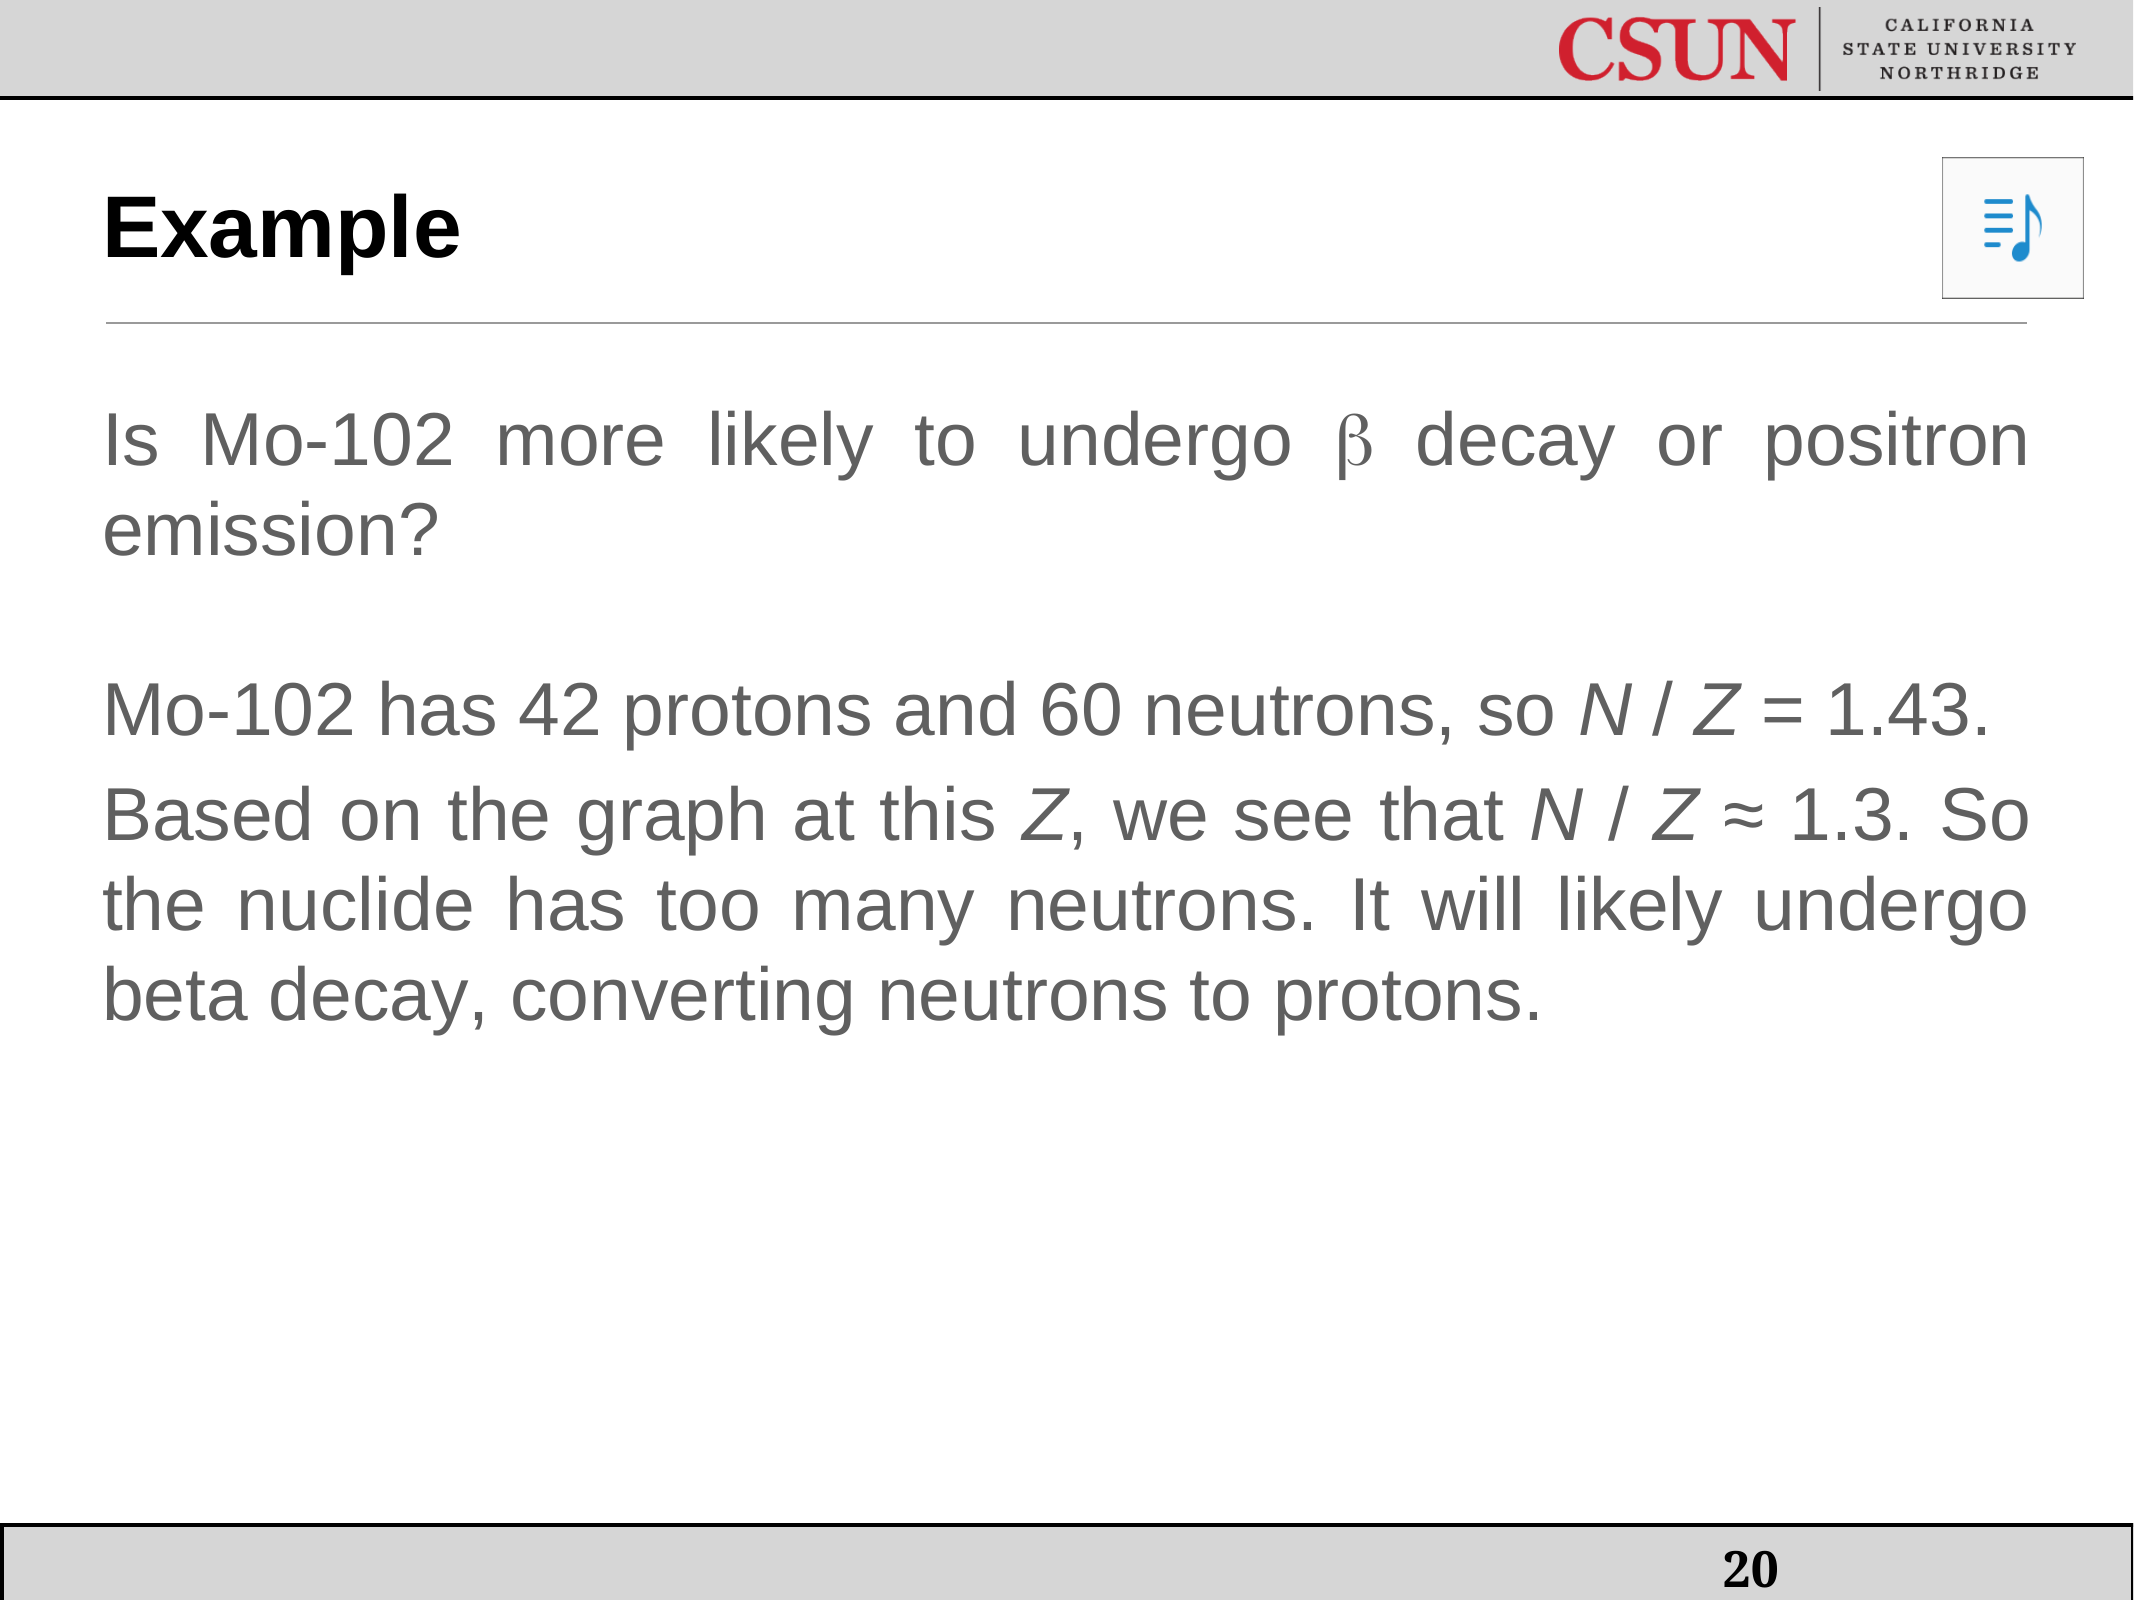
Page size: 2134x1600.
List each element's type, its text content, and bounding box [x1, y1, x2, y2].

title Example [93, 104, 2040, 284]
list Is Mo-102 more likely to undergo  decay or positron emission? Mo-102 has 42 protons and 60 neutrons, so N / Z = 1.43. Based on the graph at this Z, we see that N / Z ≈ 1.3. So the nuclide has too many neutrons. It will likely undergo beta decay, converting neutrons to protons. [93, 382, 2040, 1460]
text_box [1941, 155, 2086, 300]
picture [1559, 7, 2076, 91]
